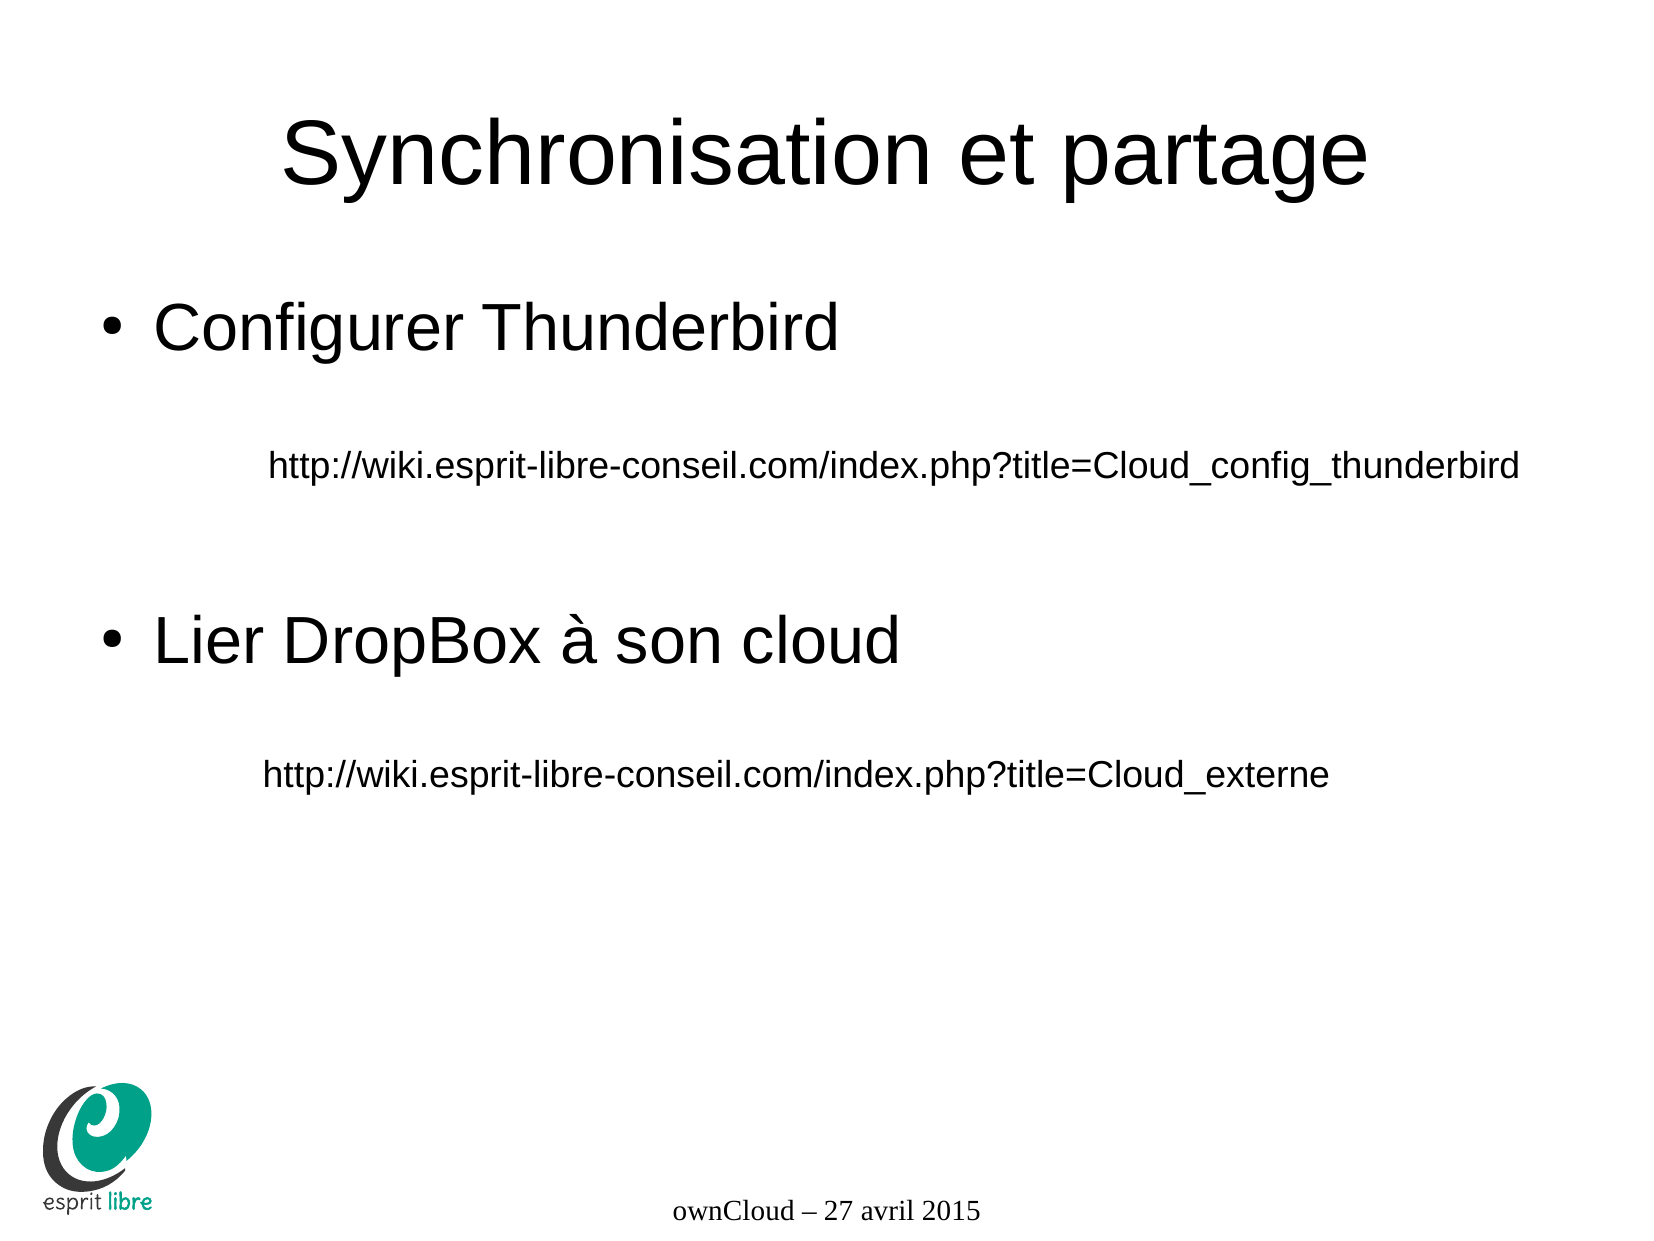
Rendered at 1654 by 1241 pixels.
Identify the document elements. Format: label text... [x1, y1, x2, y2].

text_box http://wiki.esprit-libre-conseil.com/index.php?title=Cloud_externe [248, 746, 1531, 804]
list Configurer Thunderbird Lier DropBox à son cloud [82, 290, 1571, 1010]
text_box http://wiki.esprit-libre-conseil.com/index.php?title=Cloud_config_thunderbird [253, 437, 1536, 494]
title Synchronisation et partage [82, 49, 1571, 257]
